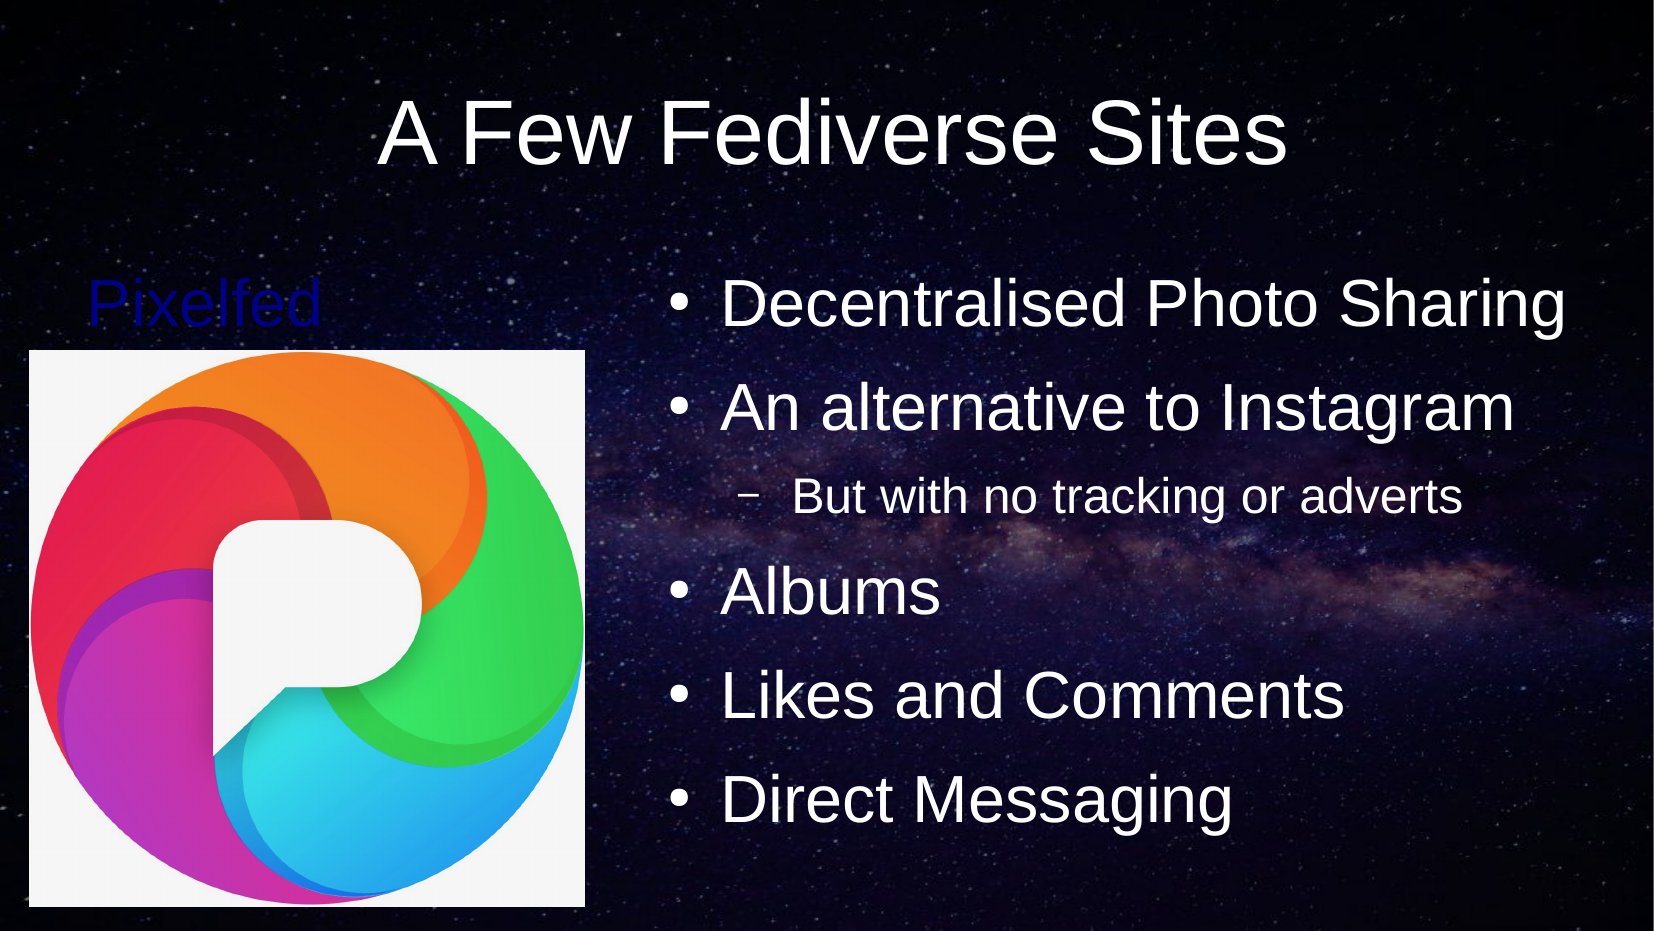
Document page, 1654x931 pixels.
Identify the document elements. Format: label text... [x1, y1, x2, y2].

list Pixelfed [86, 265, 621, 352]
list Decentralised Photo Sharing An alternative to Instagram But with no tracking or adverts Albums Likes and Comments Direct Messaging [649, 265, 1576, 857]
title A Few Fediverse Sites [90, 55, 1579, 211]
picture [0, 0, 1654, 931]
